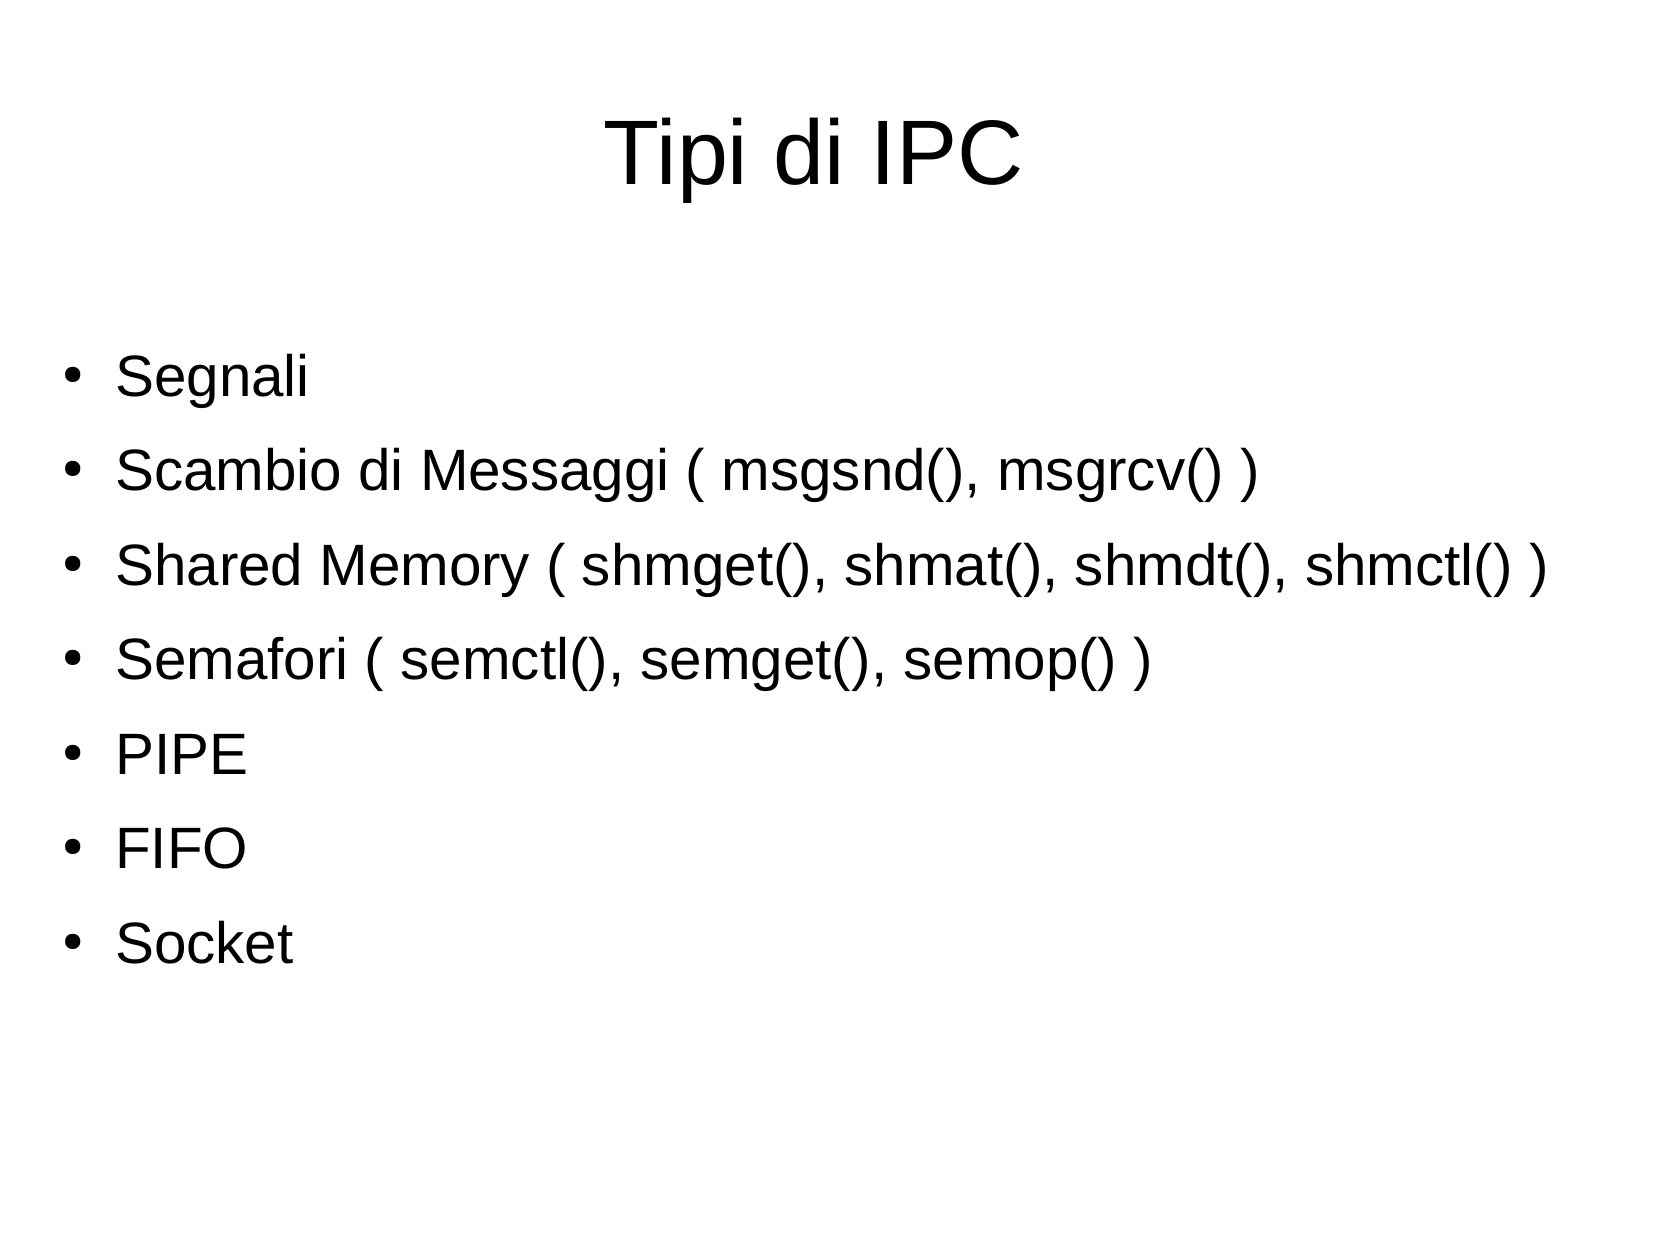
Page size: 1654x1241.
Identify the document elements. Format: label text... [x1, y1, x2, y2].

title Tipi di IPC [82, 49, 1571, 257]
list Segnali Scambio di Messaggi ( msgsnd(), msgrcv() ) Shared Memory ( shmget(), shmat(), shmdt(), shmctl() ) Semafori ( semctl(), semget(), semop() ) PIPE FIFO Socket [44, 343, 1650, 1063]
